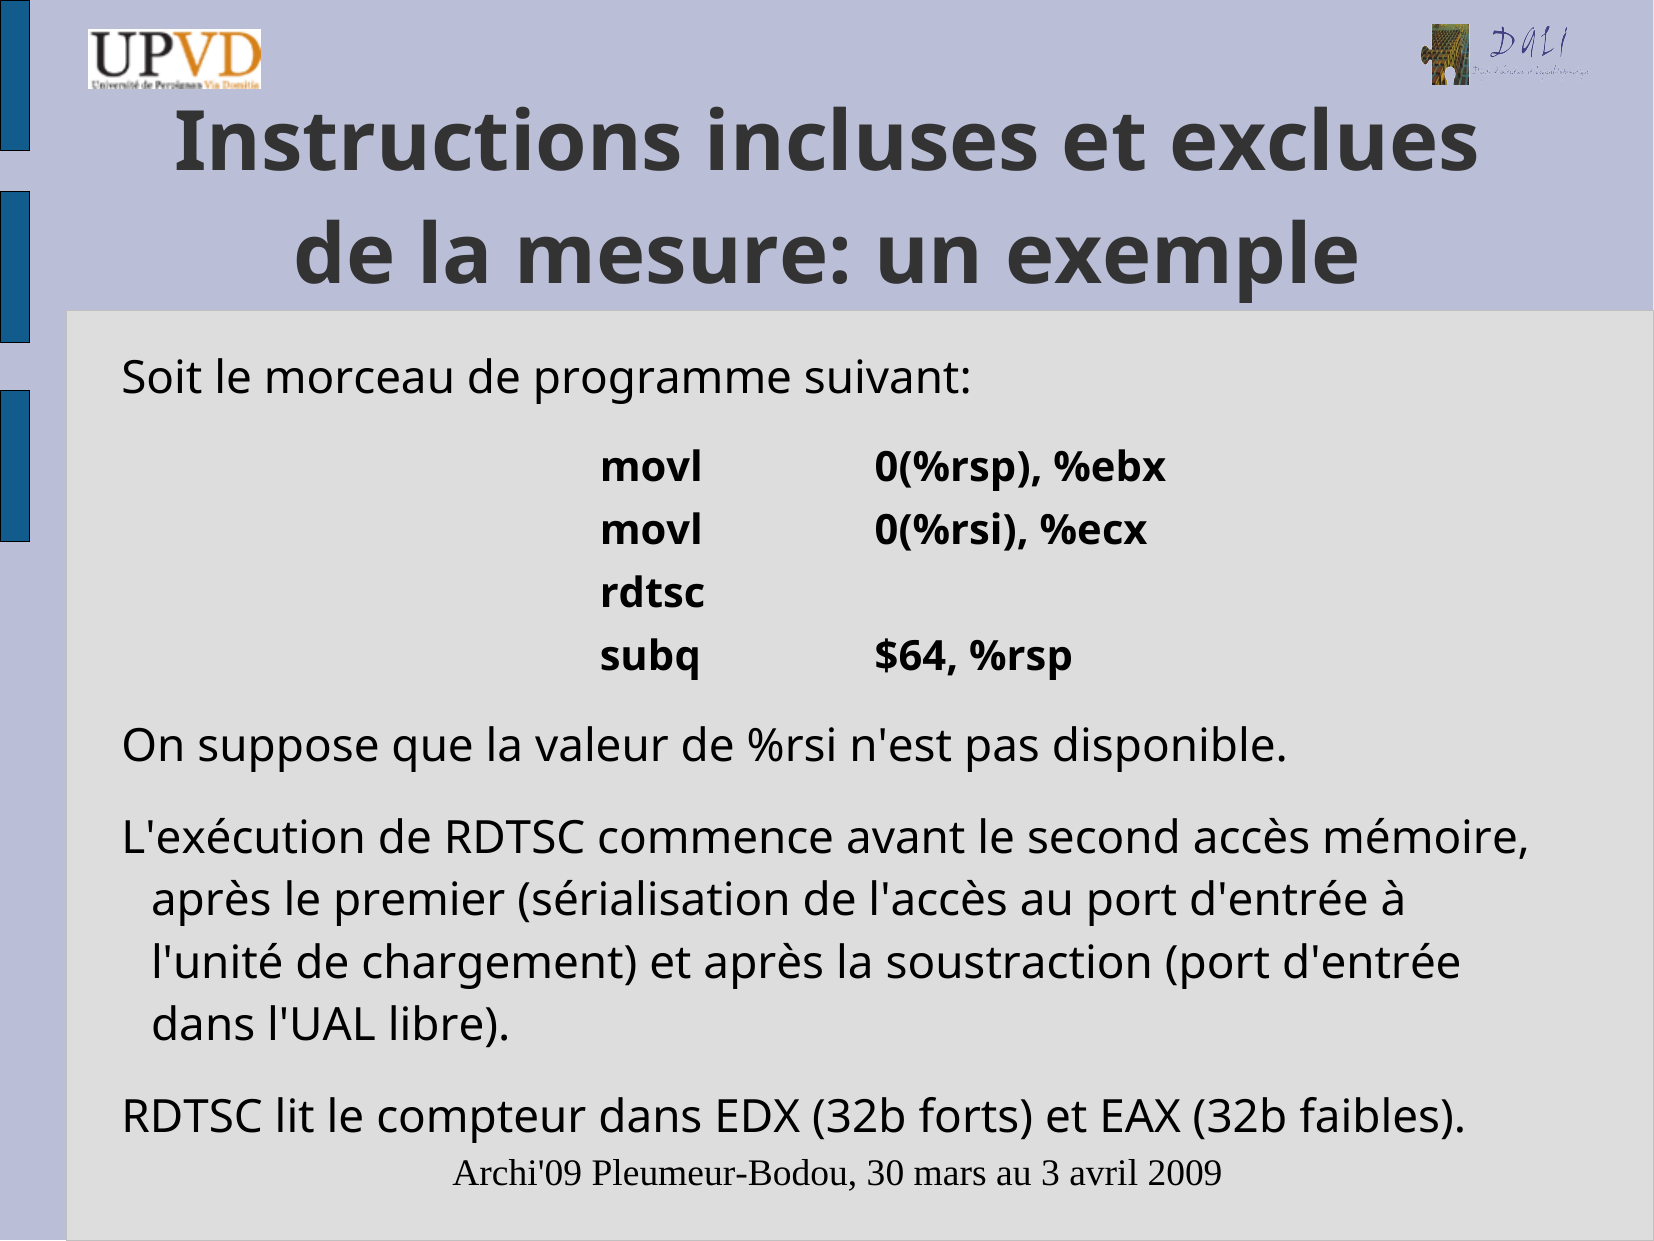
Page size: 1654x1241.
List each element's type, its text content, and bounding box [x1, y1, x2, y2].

picture [88, 29, 261, 89]
list Soit le morceau de programme suivant: movl 0(%rsp), %ebx movl 0(%rsi), %ecx rdtsc subq $64, %rsp On suppose que la valeur de %rsi n'est pas disponible. L'exécution de RDTSC commence avant le second accès mémoire, après le premier (sérialisation de l'accès au port d'entrée à l'unité de chargement) et après la soustraction (port d'entrée dans l'UAL libre). RDTSC lit le compteur dans EDX (32b forts) et EAX (32b faibles). [121, 344, 1534, 1127]
text_box Archi'09 Pleumeur-Bodou, 30 mars au 3 avril 2009 [452, 1151, 1226, 1204]
title Instructions incluses et exclues de la mesure: un exemple [121, 91, 1534, 299]
picture [1420, 24, 1593, 85]
